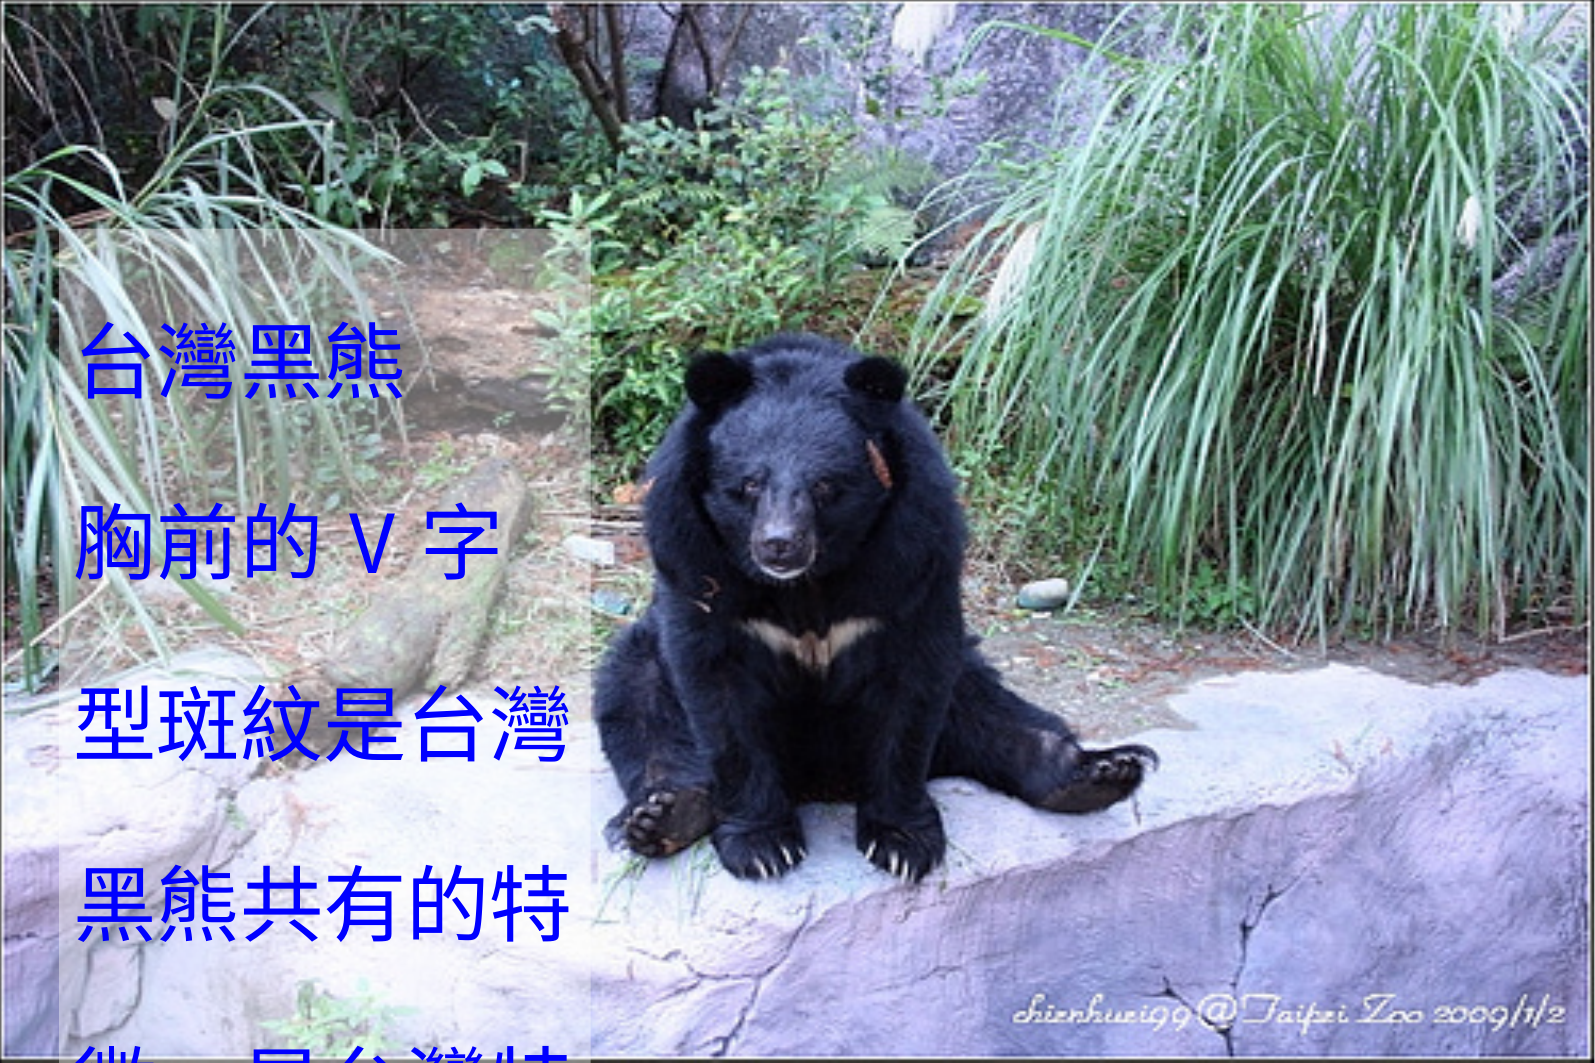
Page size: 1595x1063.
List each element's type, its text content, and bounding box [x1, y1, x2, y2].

picture [0, 0, 1595, 1063]
text_box 台灣黑熊 胸前的V字型斑紋是台灣黑熊共有的特徵，是台灣特有的亞種呢！ [59, 228, 591, 975]
